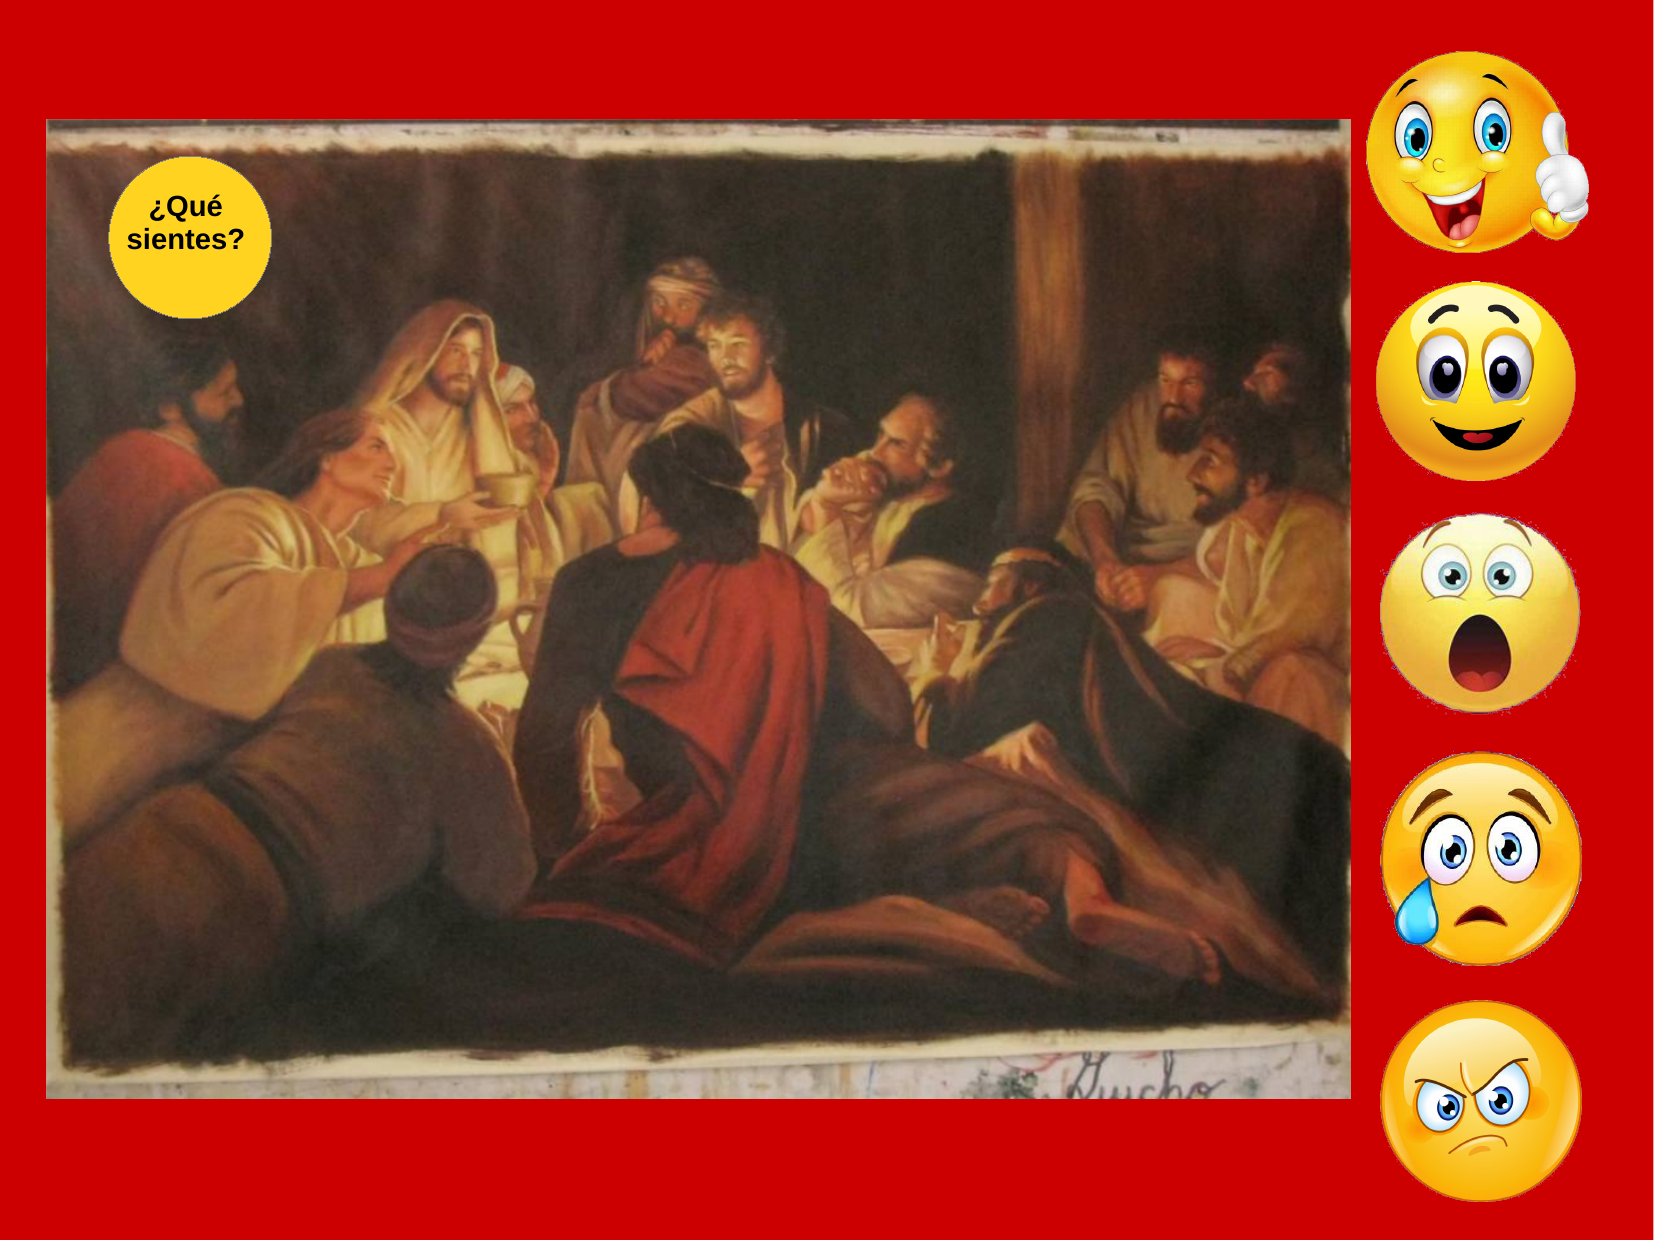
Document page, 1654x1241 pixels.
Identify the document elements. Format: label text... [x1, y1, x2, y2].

picture [1380, 751, 1582, 966]
picture [1380, 512, 1582, 720]
text_box [129, 156, 251, 183]
picture [45, 119, 1351, 1099]
text_box [117, 274, 263, 319]
picture [1380, 1000, 1582, 1202]
text_box ¿Qué sientes? [111, 183, 276, 274]
picture [1366, 51, 1589, 253]
picture [1375, 281, 1576, 481]
